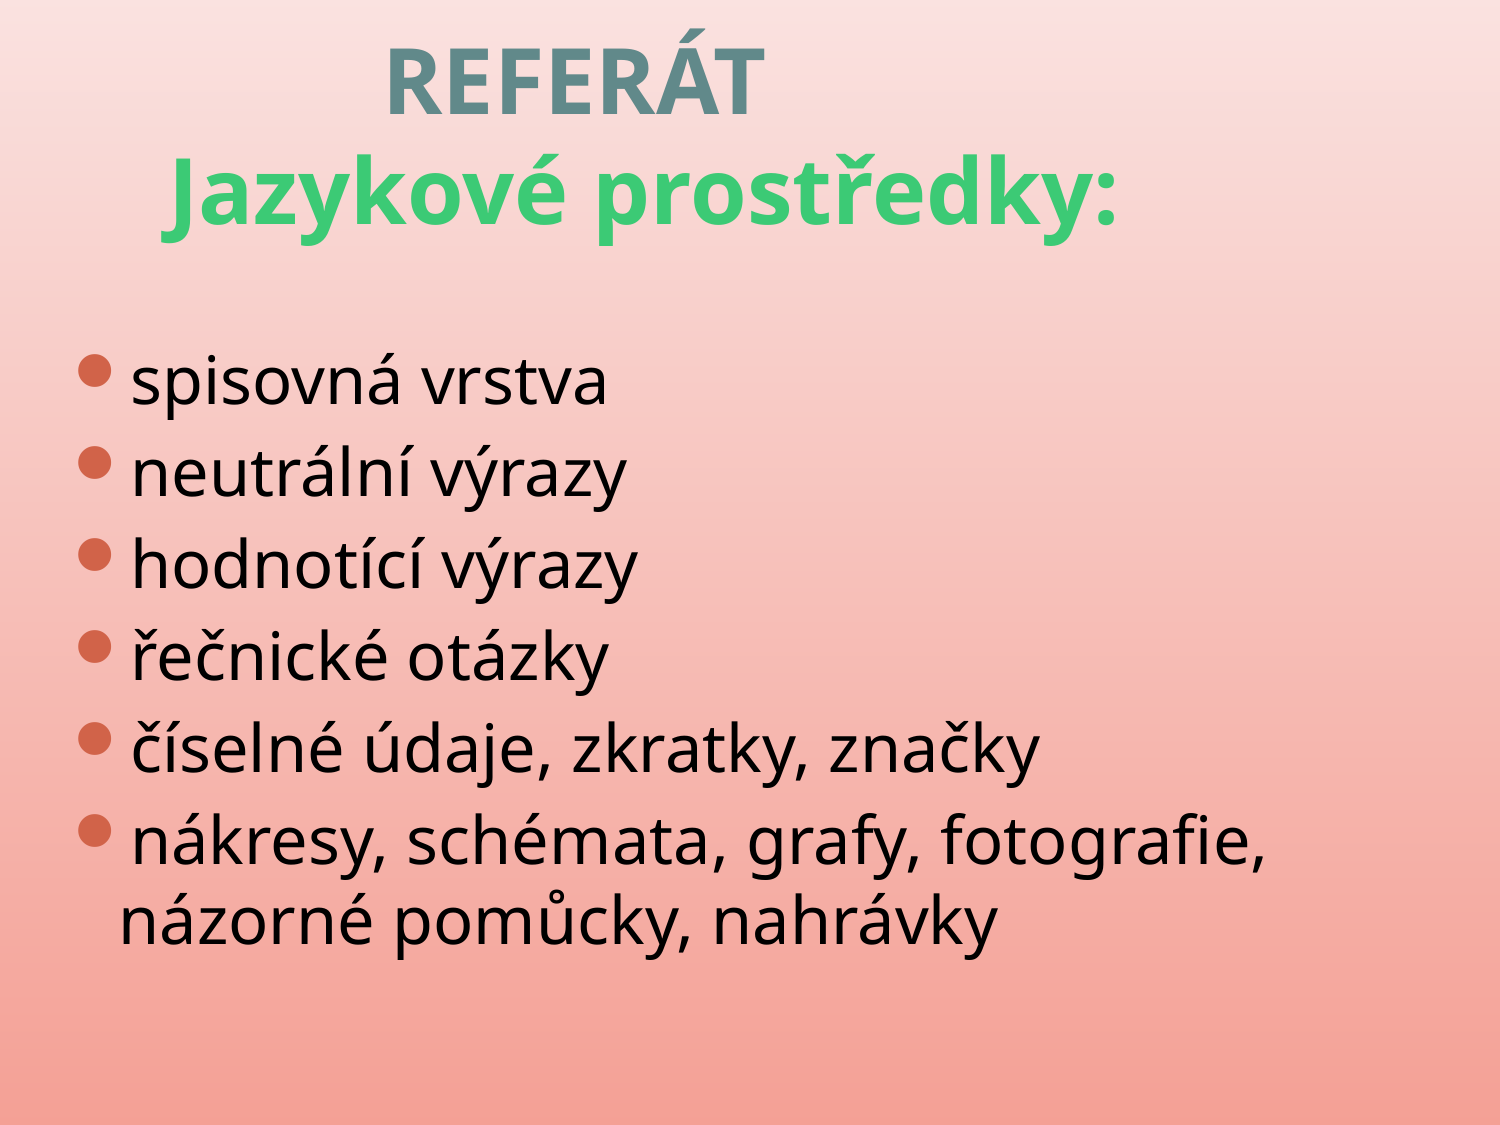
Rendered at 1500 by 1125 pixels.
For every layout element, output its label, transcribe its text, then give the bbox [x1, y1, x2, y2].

list spisovná vrstva neutrální výrazy hodnotící výrazy řečnické otázky číselné údaje, zkratky, značky nákresy, schémata, grafy, fotografie, názorné pomůcky, nahrávky [58, 281, 1454, 1090]
title REFERÁT Jazykové prostředky: [82, 15, 1465, 258]
